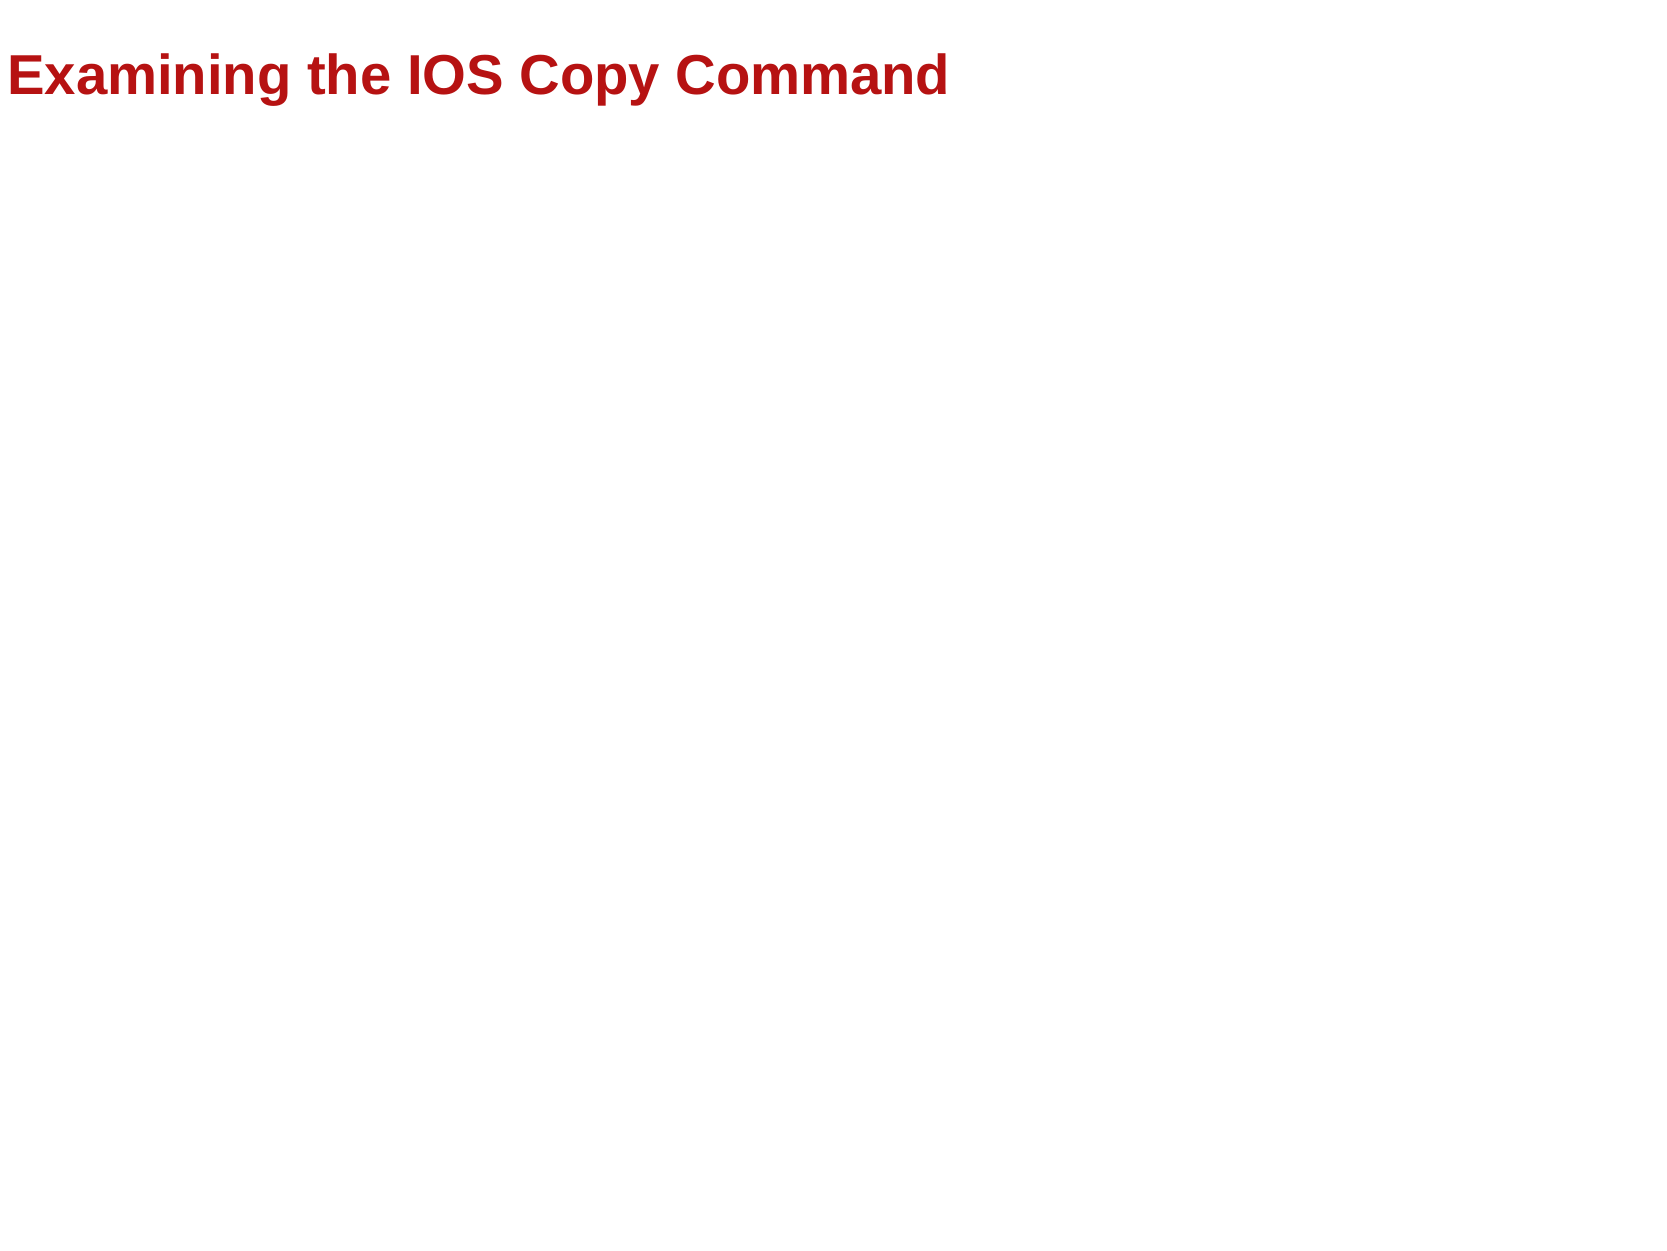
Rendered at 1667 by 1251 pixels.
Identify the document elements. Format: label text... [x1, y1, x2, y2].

text_box Examining the IOS Copy Command [7, 42, 958, 108]
